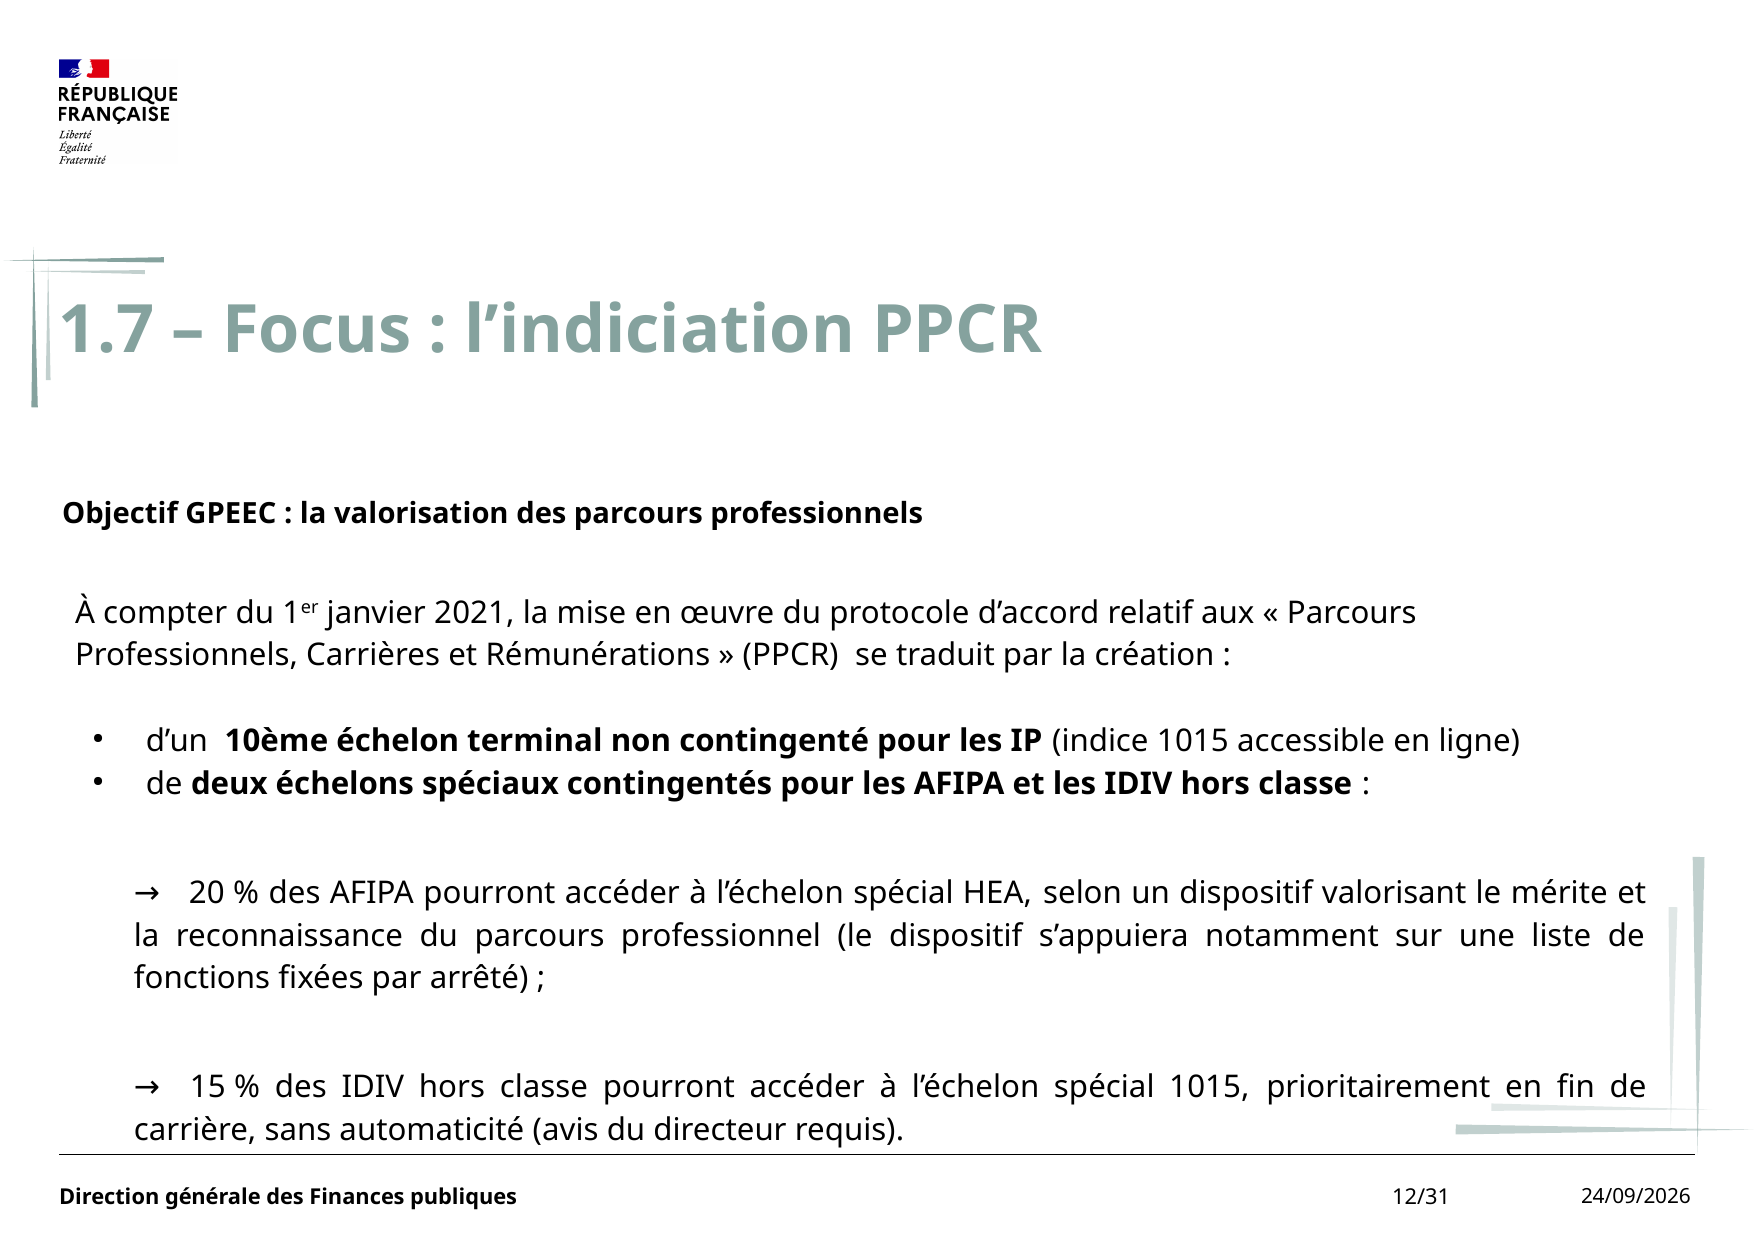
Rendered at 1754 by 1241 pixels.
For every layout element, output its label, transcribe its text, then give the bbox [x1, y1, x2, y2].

text_box Objectif GPEEC : la valorisation des parcours professionnels [47, 485, 1675, 572]
text_box À compter du 1er janvier 2021, la mise en œuvre du protocole d’accord relatif aux « Parcours Professionnels, Carrières et Rémunérations » (PPCR) se traduit par la création : d’un 10ème échelon terminal non contingenté pour les IP (indice 1015 accessible en ligne) de deux échelons spéciaux contingentés pour les AFIPA et les IDIV hors classe : → 20 % des AFIPA pourront accéder à l’échelon spécial HEA, selon un dispositif valorisant le mérite et la reconnaissance du parcours professionnel (le dispositif s’appuiera notamment sur une liste de fonctions fixées par arrêté) ; → 15 % des IDIV hors classe pourront accéder à l’échelon spécial 1015, prioritairement en fin de carrière, sans automaticité (avis du directeur requis). [60, 582, 1662, 1151]
list 1.7 – Focus : l’indiciation PPCR [59, 281, 1687, 474]
picture [59, 59, 178, 164]
